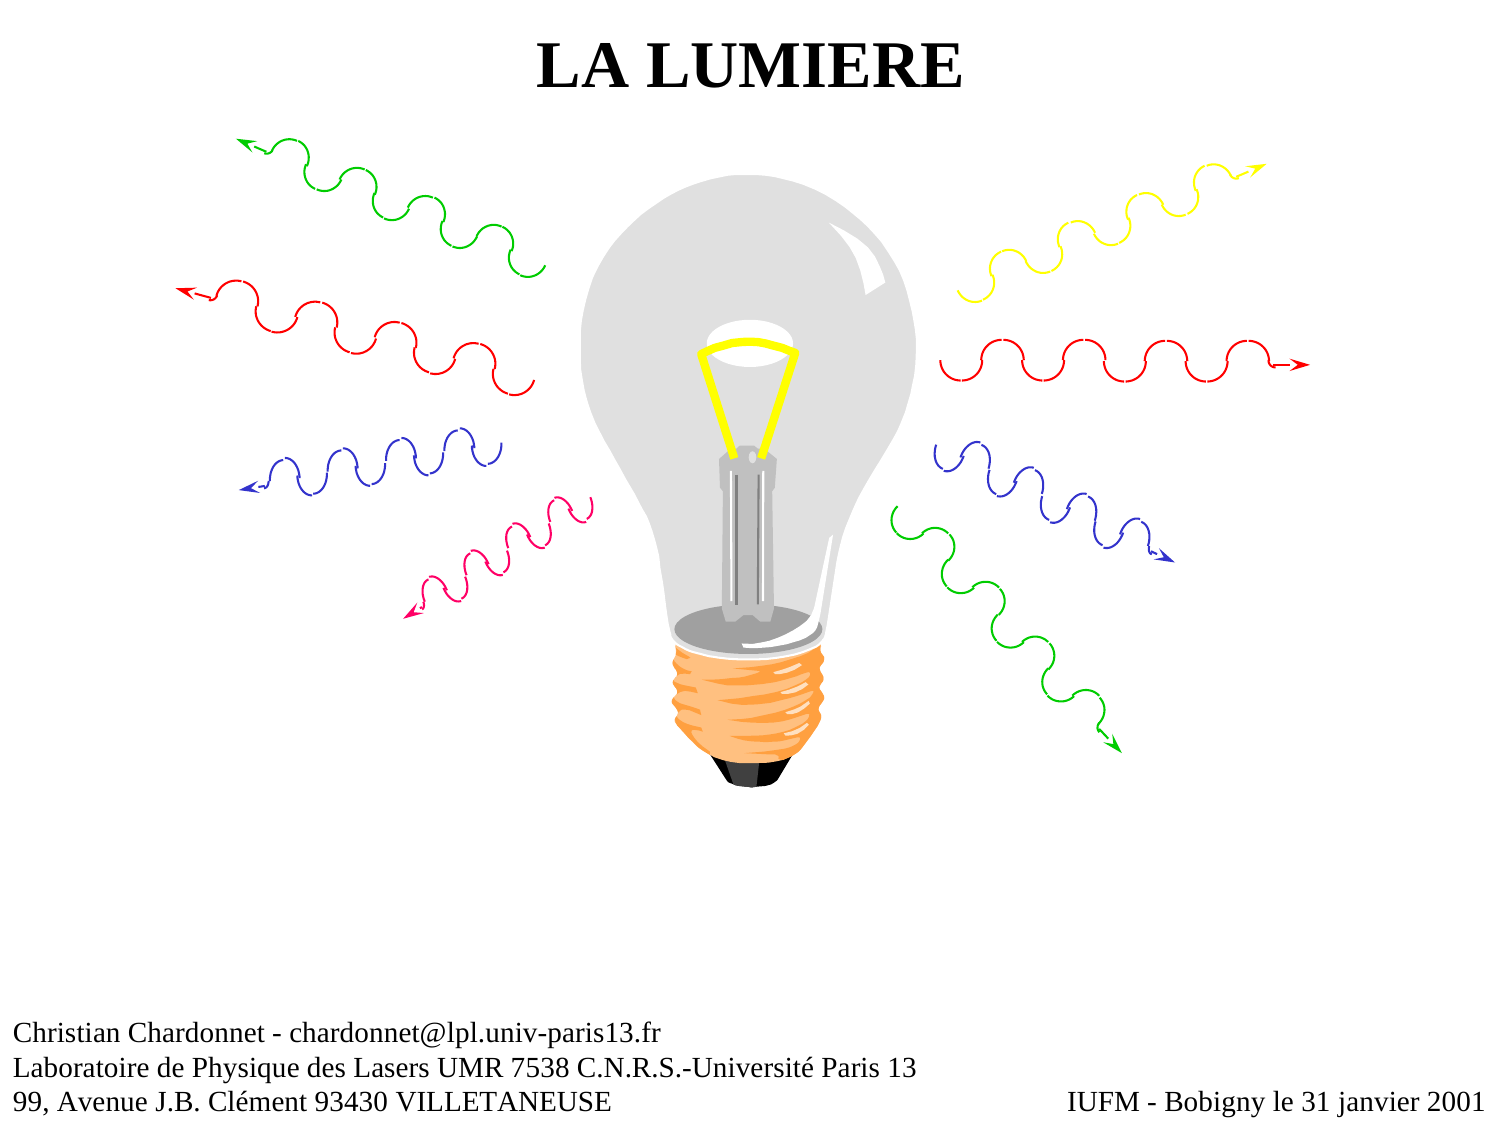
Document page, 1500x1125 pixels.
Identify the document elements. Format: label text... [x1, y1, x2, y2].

text_box LA LUMIERE [521, 13, 981, 109]
text_box Christian Chardonnet - chardonnet@lpl.univ-paris13.fr Laboratoire de Physique des Lasers UMR 7538 C.N.R.S.-Université Paris 13 99, Avenue J.B. Clément 93430 VILLETANEUSE [0, 1005, 933, 1125]
text_box IUFM - Bobigny le 31 janvier 2001 [1052, 1074, 1500, 1125]
text_box [579, 173, 917, 788]
